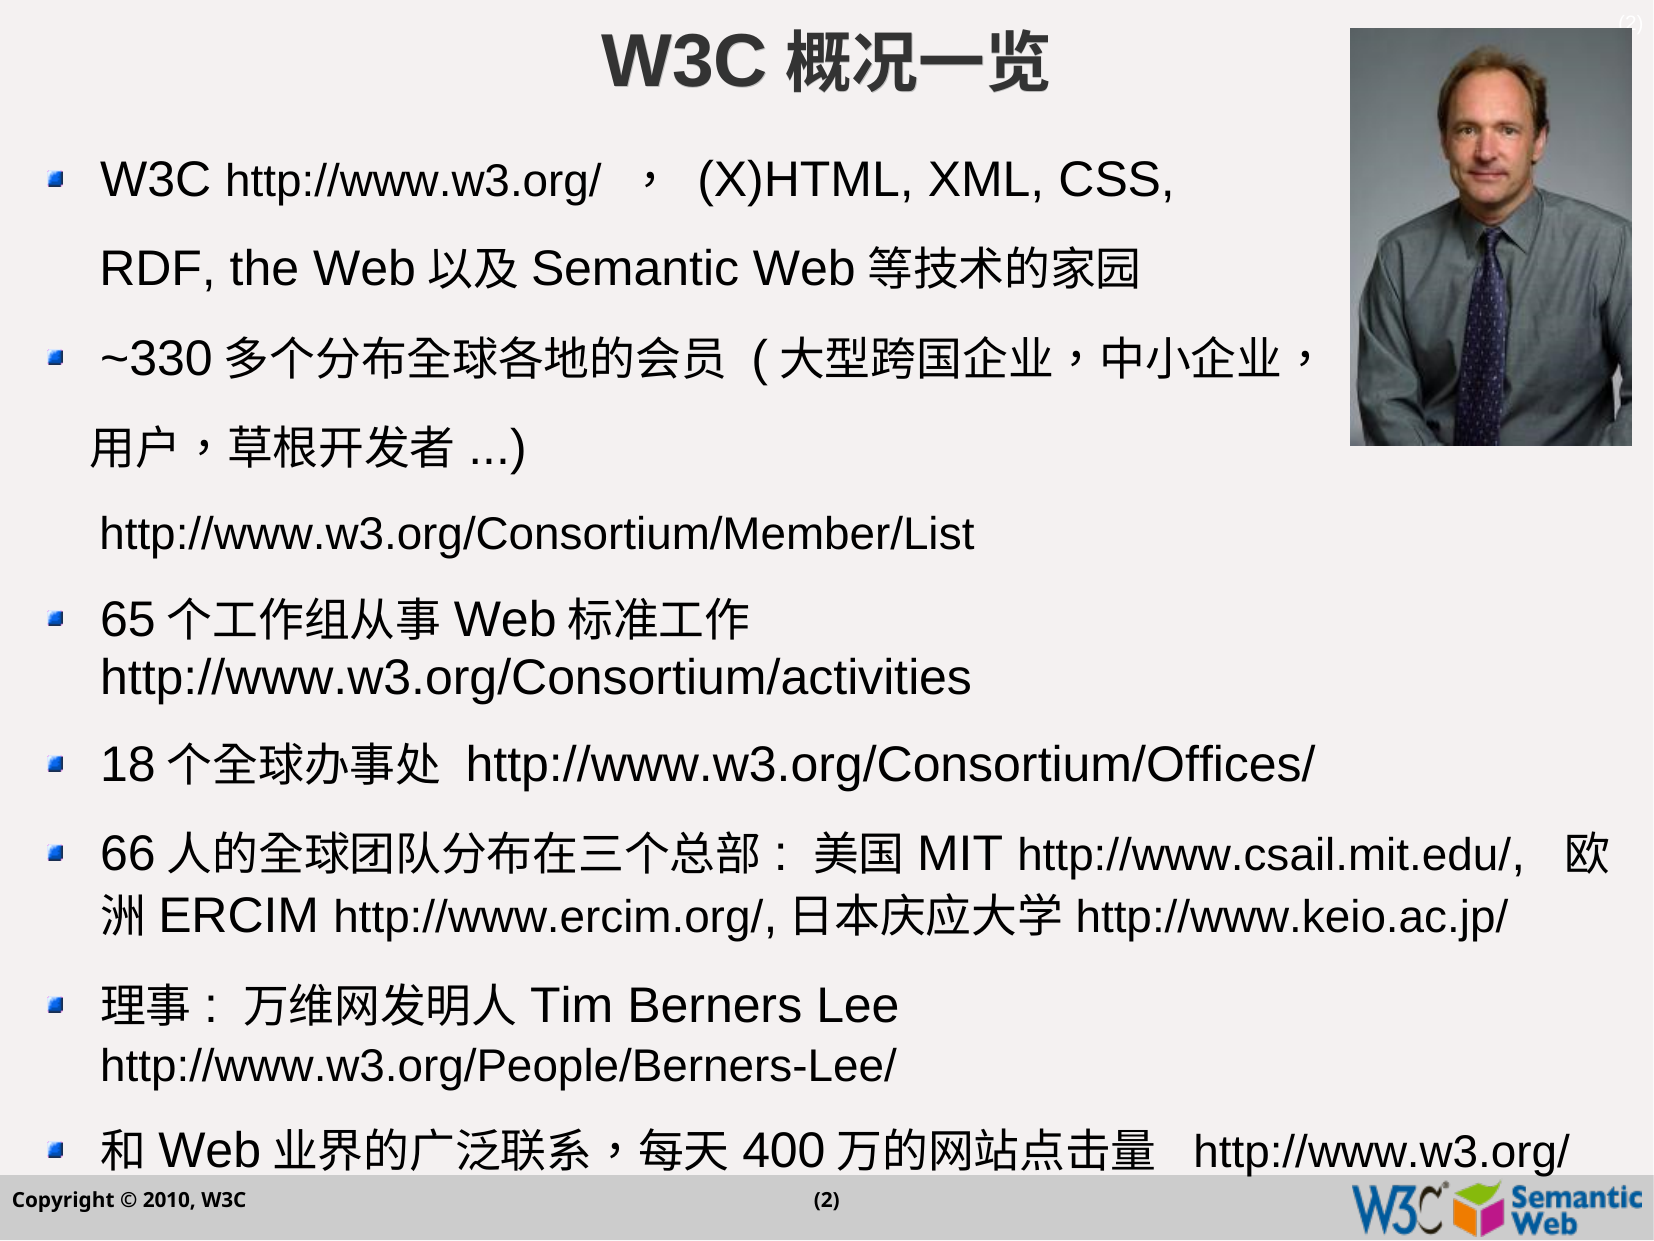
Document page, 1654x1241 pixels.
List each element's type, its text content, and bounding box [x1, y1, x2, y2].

picture [1352, 1178, 1642, 1237]
list W3C http://www.w3.org/ ， (X)HTML, XML, CSS, RDF, the Web以及Semantic Web等技术的家园 ~330多个分布全球各地的会员 (大型跨国企业，中小企业， 用户，草根开发者...) http://www.w3.org/Consortium/Member/List 65个工作组从事Web标准工作http://www.w3.org/Consortium/activities 18个全球办事处 http://www.w3.org/Consortium/Offices/ 66人的全球团队分布在三个总部: 美国MIT http://www.csail.mit.edu/, 欧洲ERCIM http://www.ercim.org/,日本庆应大学http://www.keio.ac.jp/ 理事: 万维网发明人Tim Berners Lee http://www.w3.org/People/Berners-Lee/ 和Web业界的广泛联系，每天400万的网站点击量 http://www.w3.org/ [29, 147, 1624, 1171]
title W3C概况一览 [0, 0, 1654, 119]
picture [1350, 28, 1632, 447]
